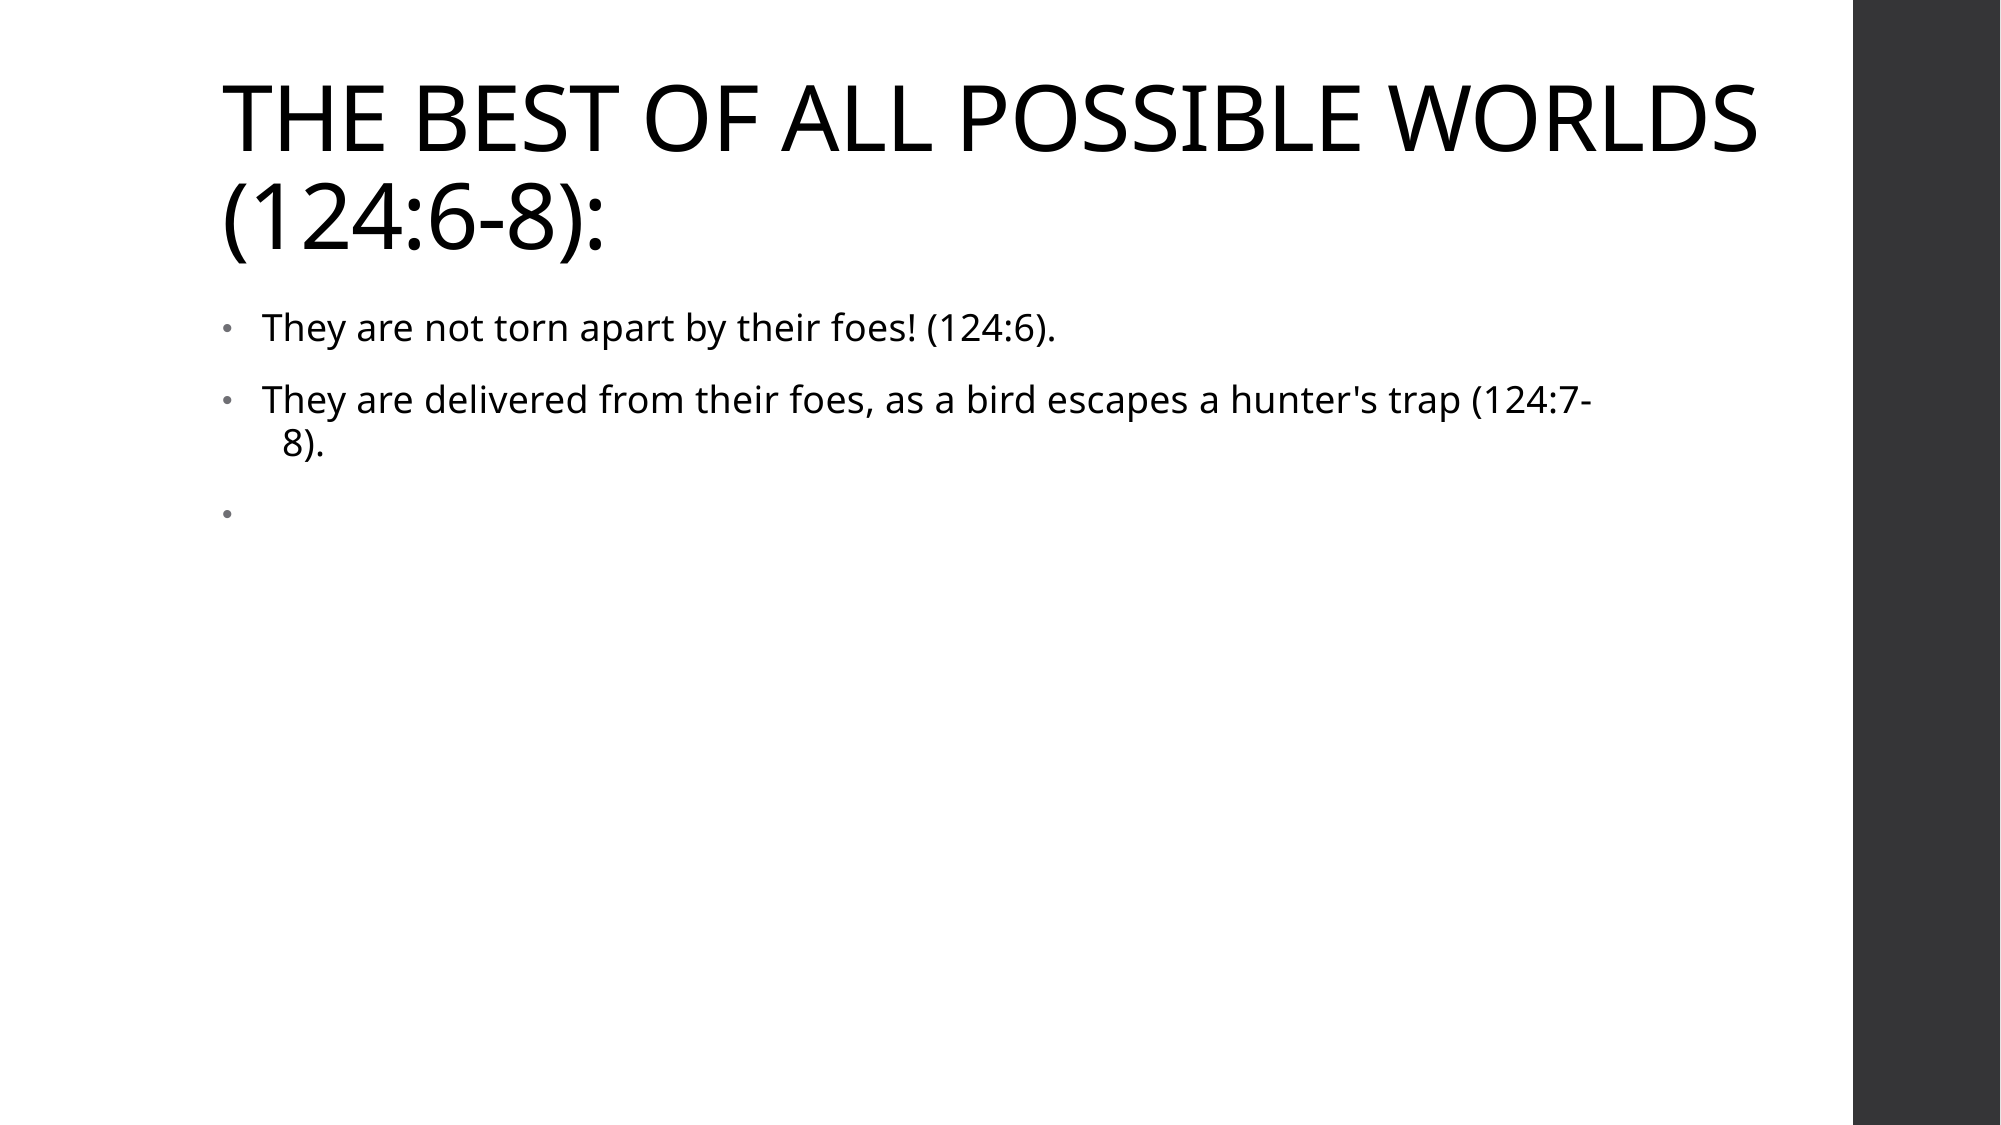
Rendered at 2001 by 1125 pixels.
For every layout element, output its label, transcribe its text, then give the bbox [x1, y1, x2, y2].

list They are not torn apart by their foes! (124:6). They are delivered from their foes, as a bird escapes a hunter's trap (124:7-8). [206, 299, 1617, 1014]
title THE BEST OF ALL POSSIBLE WORLDS (124:6-8): [206, 60, 1797, 278]
